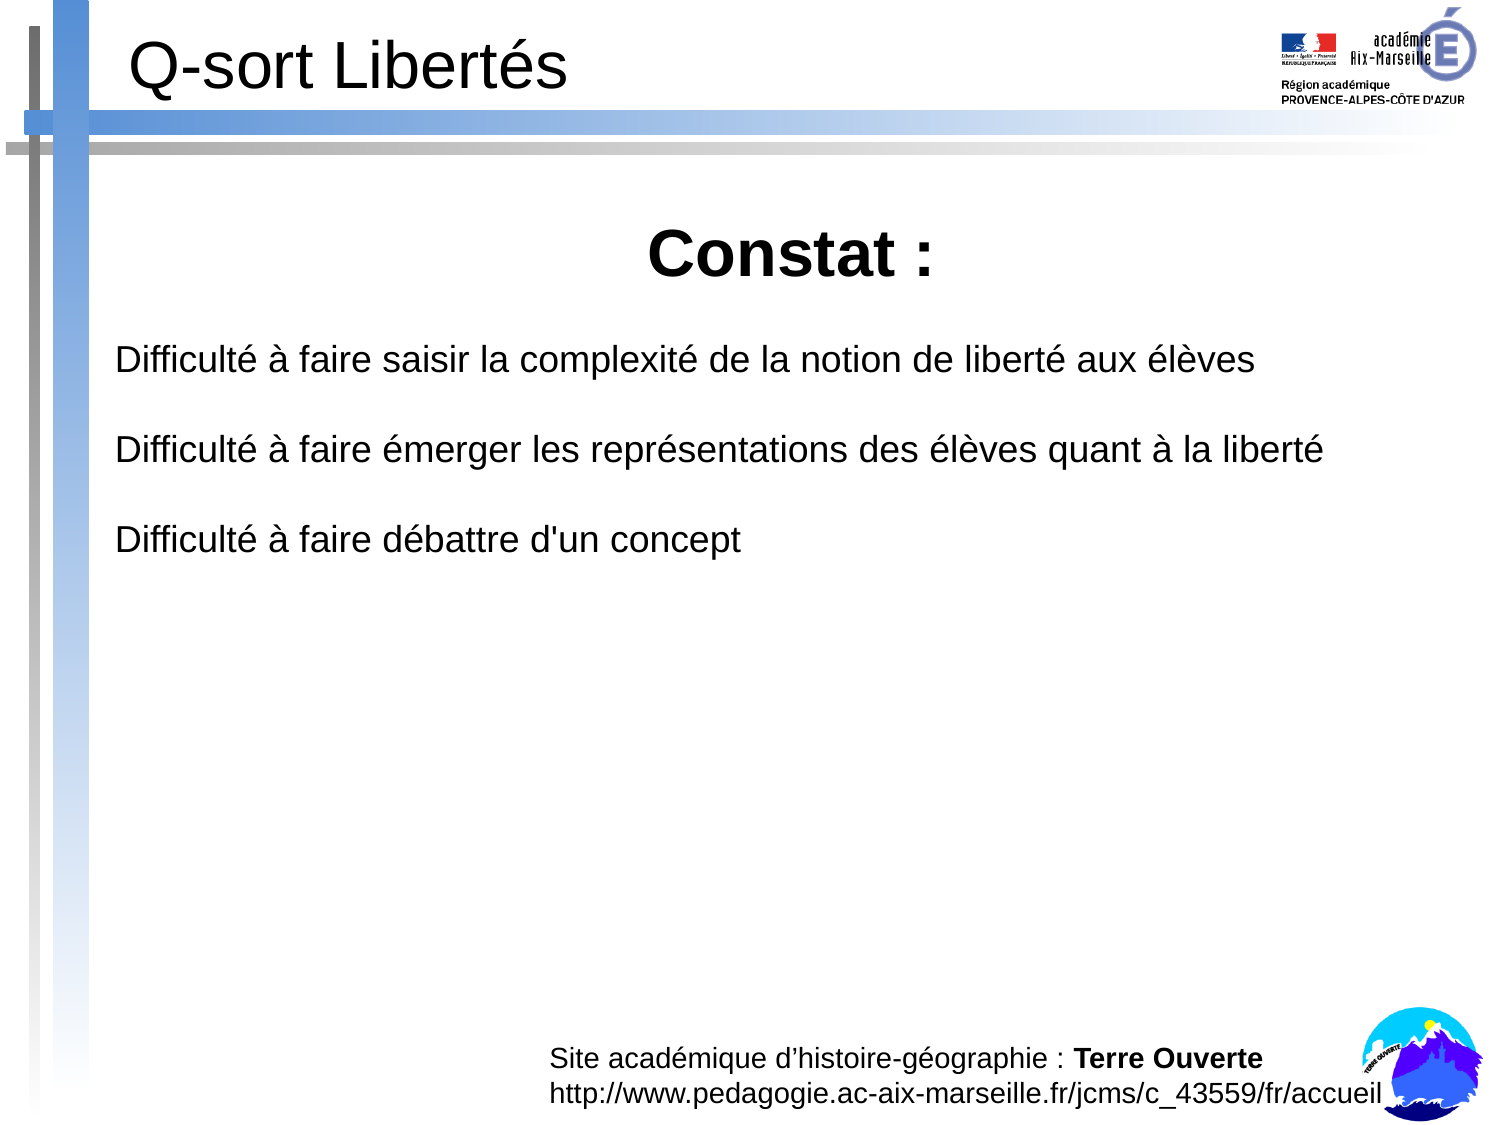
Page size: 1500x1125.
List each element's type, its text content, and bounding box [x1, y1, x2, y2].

text_box [5, 0, 1454, 1121]
text_box Q-sort Libertés [113, 14, 585, 110]
text_box Site académique d’histoire-géographie : Terre Ouverte http://www.pedagogie.ac-aix-marseille.fr/jcms/c_43559/fr/accueil [534, 1031, 1399, 1117]
picture [1360, 1006, 1484, 1122]
text_box Constat : Difficulté à faire saisir la complexité de la notion de liberté aux élèves Difficulté à faire émerger les représentations des élèves quant à la liberté Difficulté à faire débattre d'un concept [100, 202, 1484, 612]
picture [1269, 0, 1484, 114]
